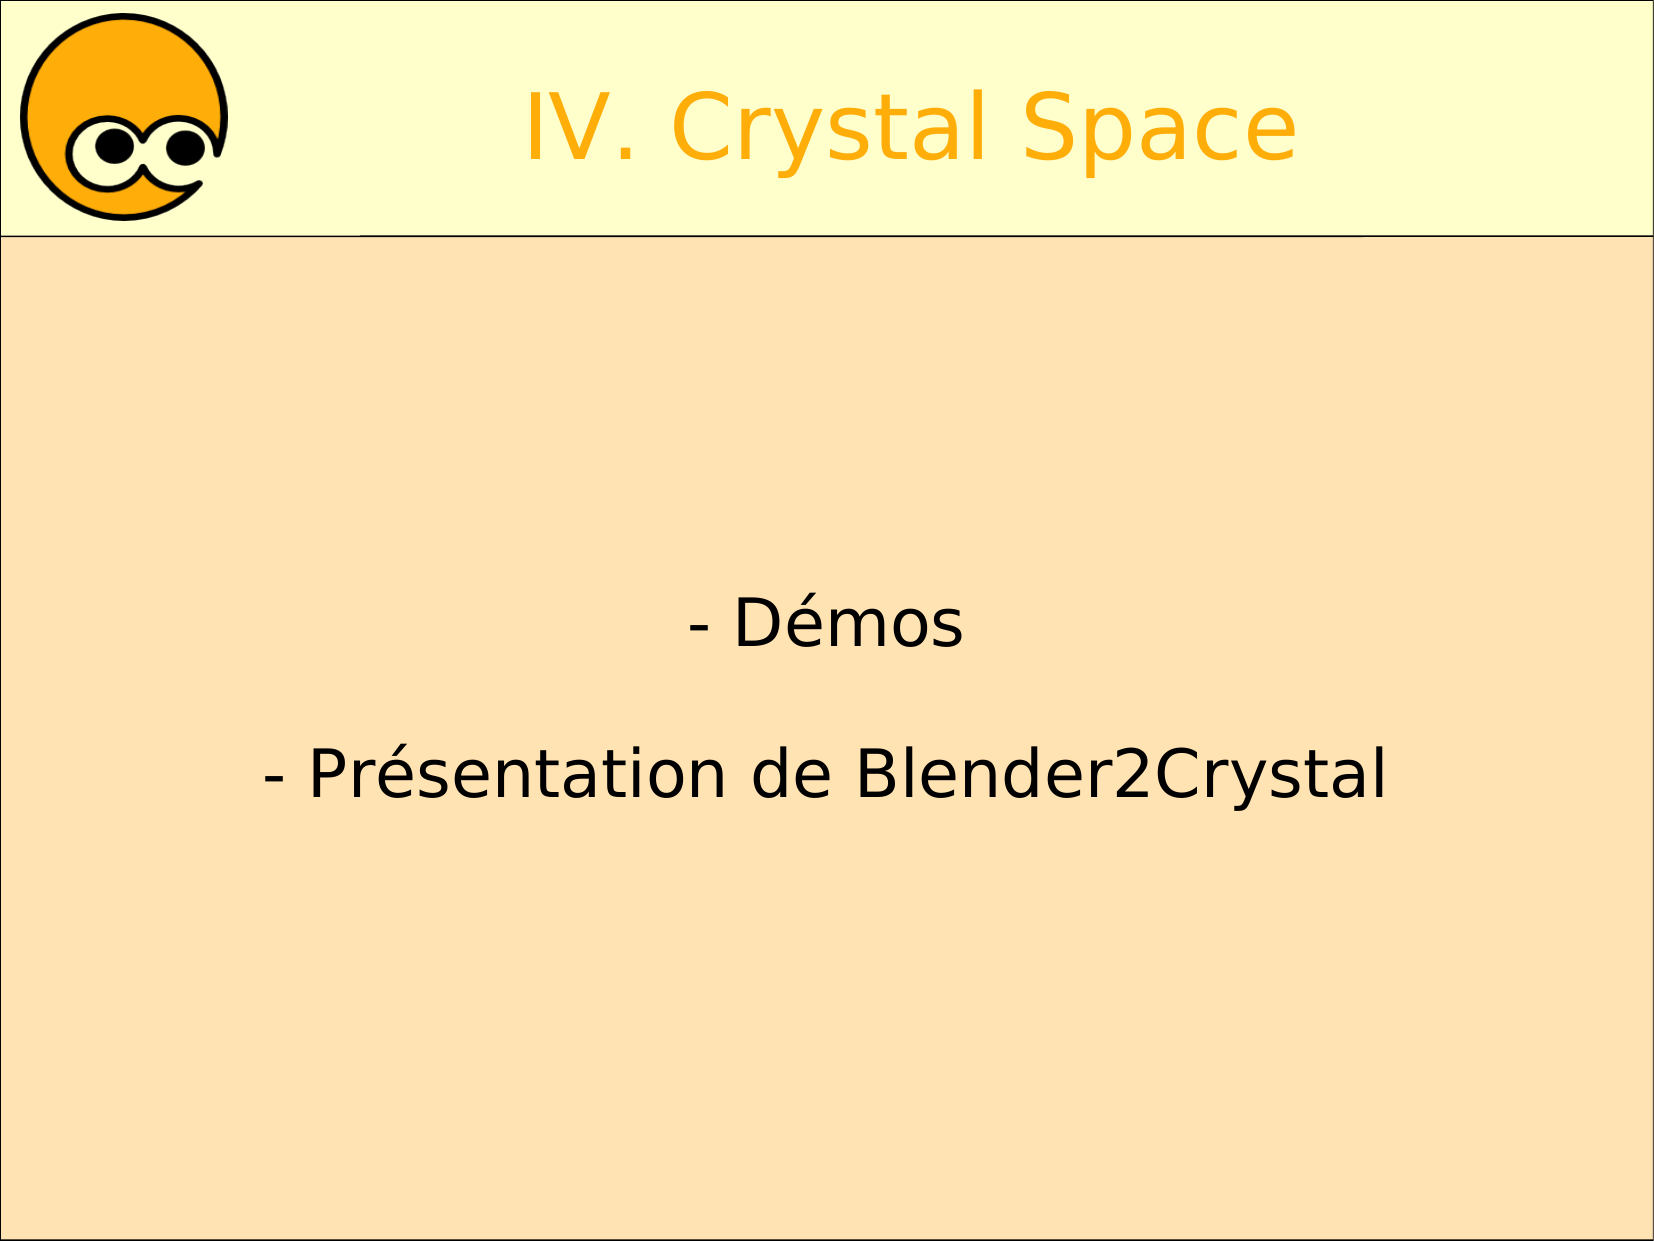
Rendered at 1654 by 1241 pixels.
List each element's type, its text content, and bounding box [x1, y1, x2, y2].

title IV. Crystal Space [252, 28, 1571, 228]
subtitle - Démos - Présentation de Blender2Crystal [82, 297, 1571, 1102]
picture [20, 13, 228, 221]
